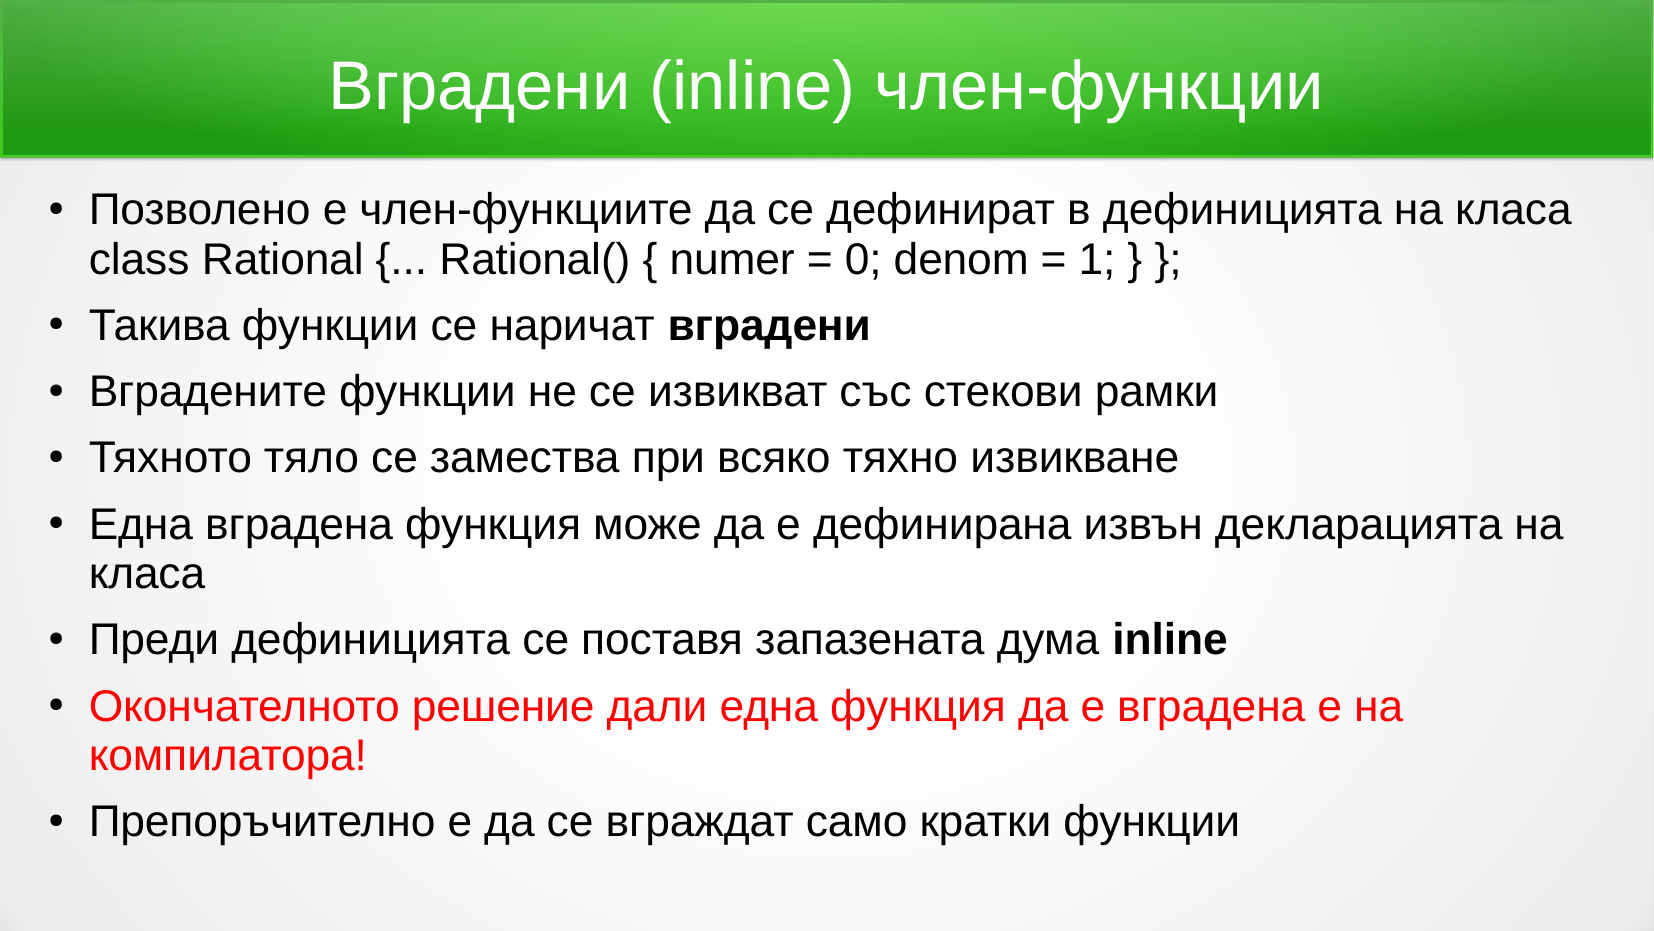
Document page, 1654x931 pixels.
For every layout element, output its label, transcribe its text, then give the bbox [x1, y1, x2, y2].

title Вградени (inline) член-функции [82, 37, 1571, 135]
list Позволено е член-функциите да се дефинират в дефиницията на класа class Rational {... Rational() { numer = 0; denom = 1; } }; Такива функции се наричат вградени Вградените функции не се извикват със стекови рамки Тяхното тяло се замества при всяко тяхно извикване Една вградена функция може да е дефинирана извън декларацията на класа Преди дефиницията се поставя запазената дума inline Окончателното решение дали една функция да е вградена е на компилатора! Препоръчително е да се вграждат само кратки функции [34, 184, 1607, 858]
